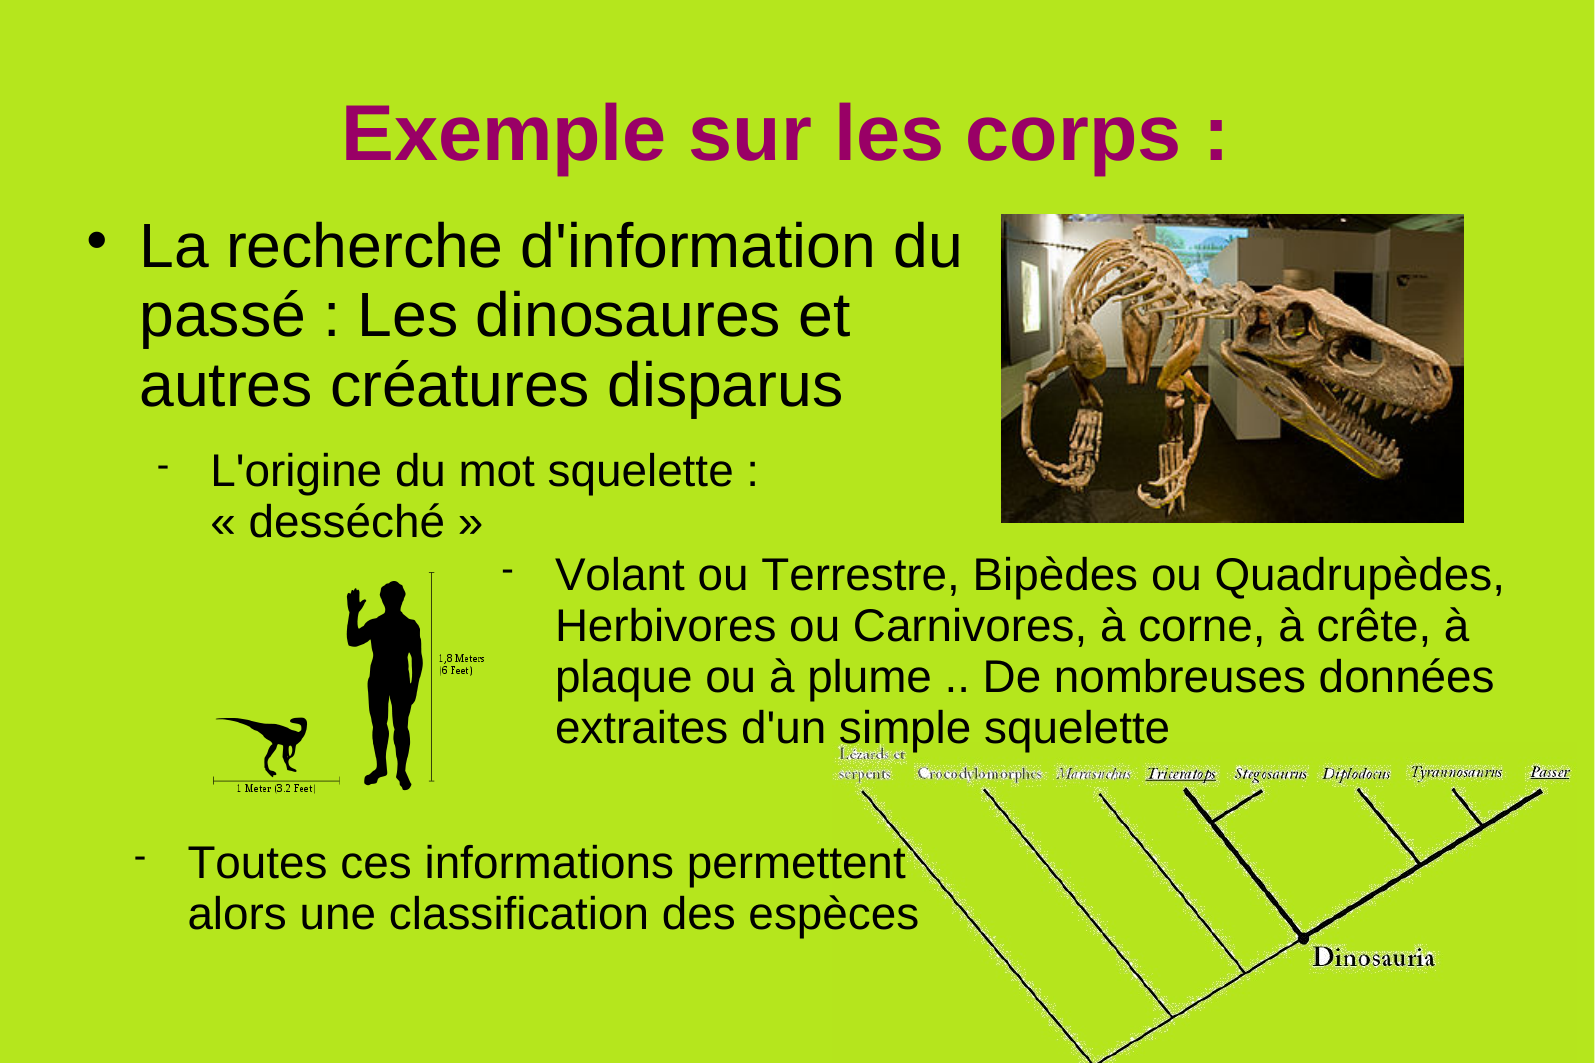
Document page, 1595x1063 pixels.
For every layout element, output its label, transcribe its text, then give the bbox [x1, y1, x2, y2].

text_box Toutes ces informations permettent alors une classification des espèces [45, 834, 969, 1016]
text_box Volant ou Terrestre, Bipèdes ou Quadrupèdes, Herbivores ou Carnivores, à corne, à crête, à plaque ou à plume .. De nombreuses données extraites d'un simple squelette [413, 546, 1549, 709]
text_box Exemple sur les corps : [79, 42, 1515, 220]
text_box La recherche d'information du passé : Les dinosaures et autres créatures disparus L'origine du mot squelette : « desséché » [68, 207, 1002, 497]
picture [0, 0, 1595, 1063]
